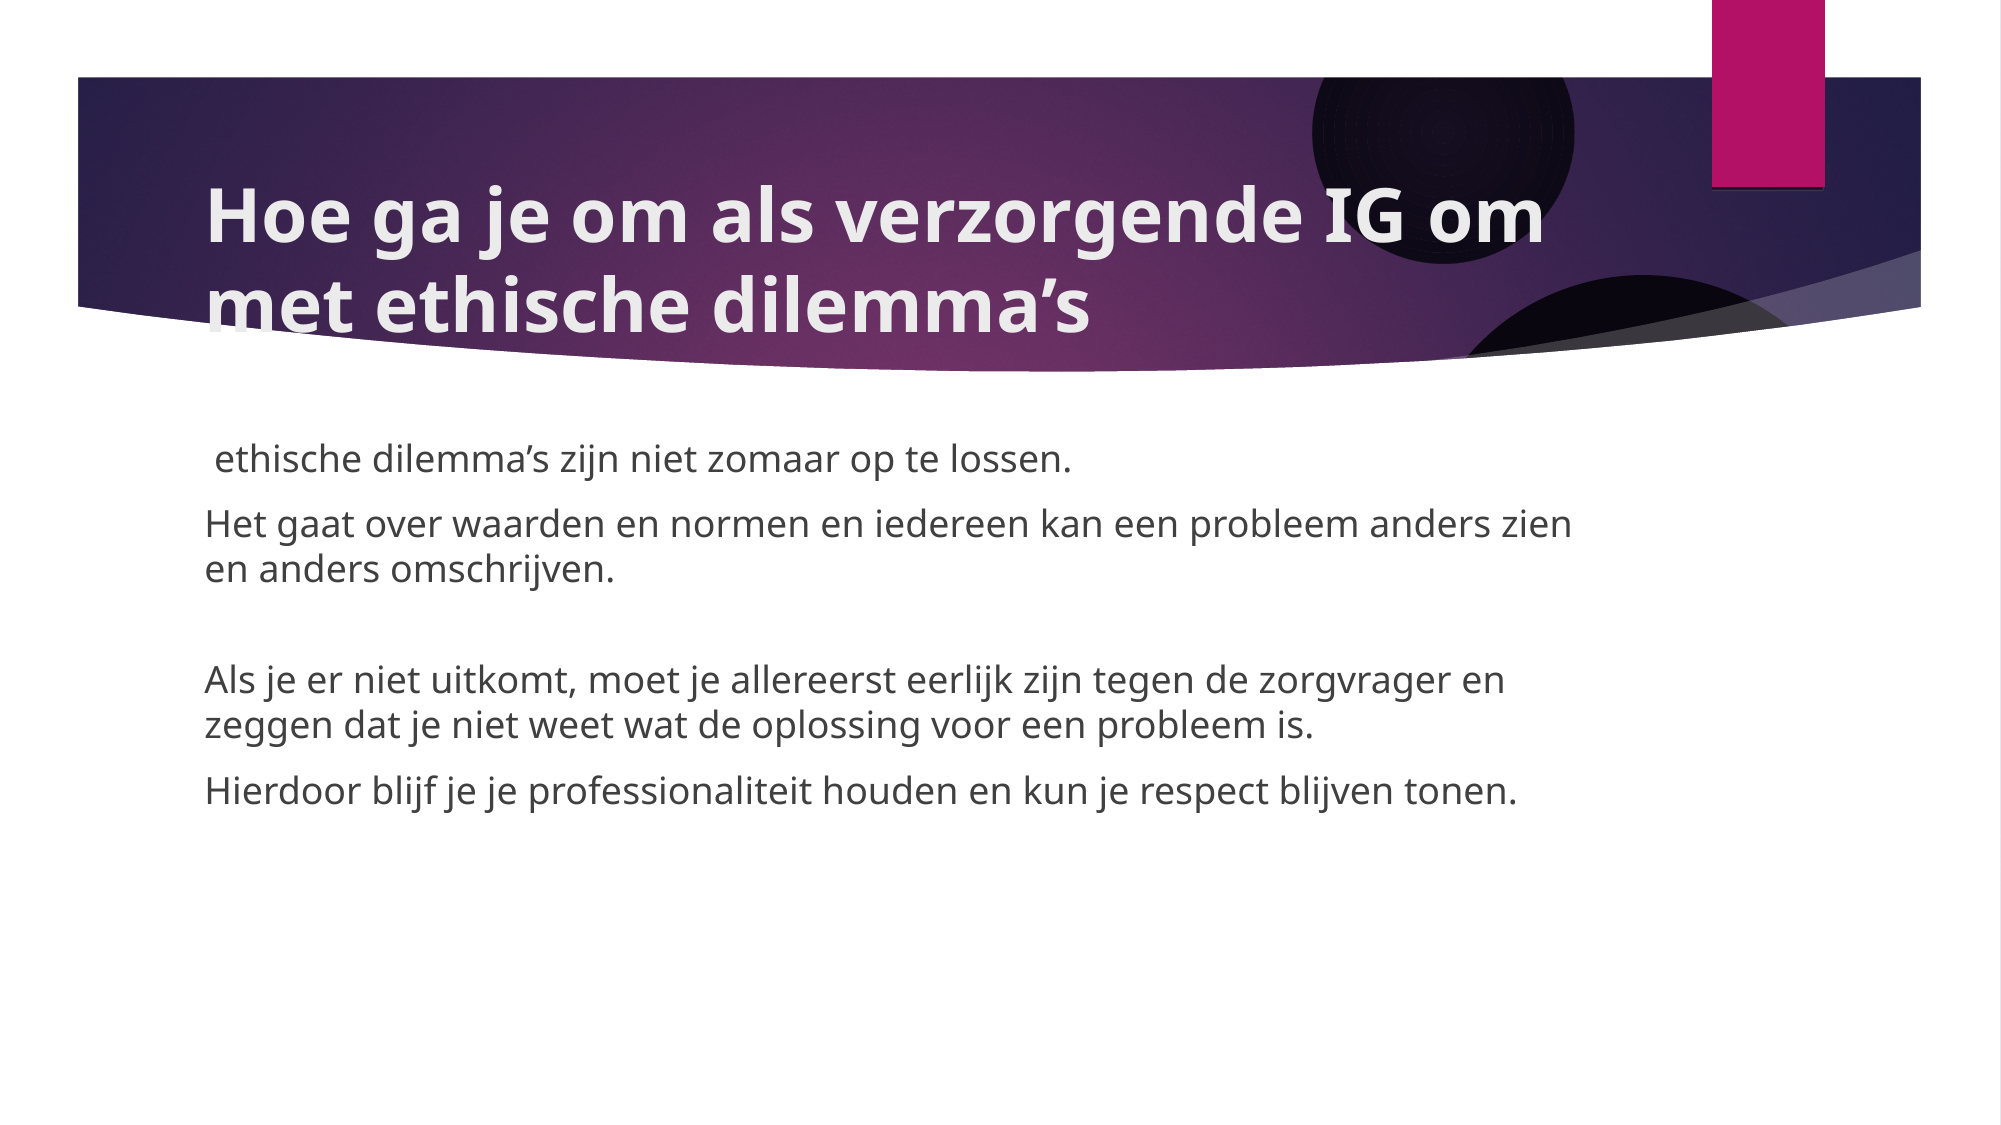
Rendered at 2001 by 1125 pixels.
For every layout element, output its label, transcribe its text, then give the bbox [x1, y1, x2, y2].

title Hoe ga je om als verzorgende IG om met ethische dilemma’s [189, 159, 1627, 276]
list ethische dilemma’s zijn niet zomaar op te lossen. Het gaat over waarden en normen en iedereen kan een probleem anders zien en anders omschrijven. Als je er niet uitkomt, moet je allereerst eerlijk zijn tegen de zorgvrager en zeggen dat je niet weet wat de oplossing voor een probleem is. Hierdoor blijf je je professionaliteit houden en kun je respect blijven tonen. [189, 427, 1638, 988]
